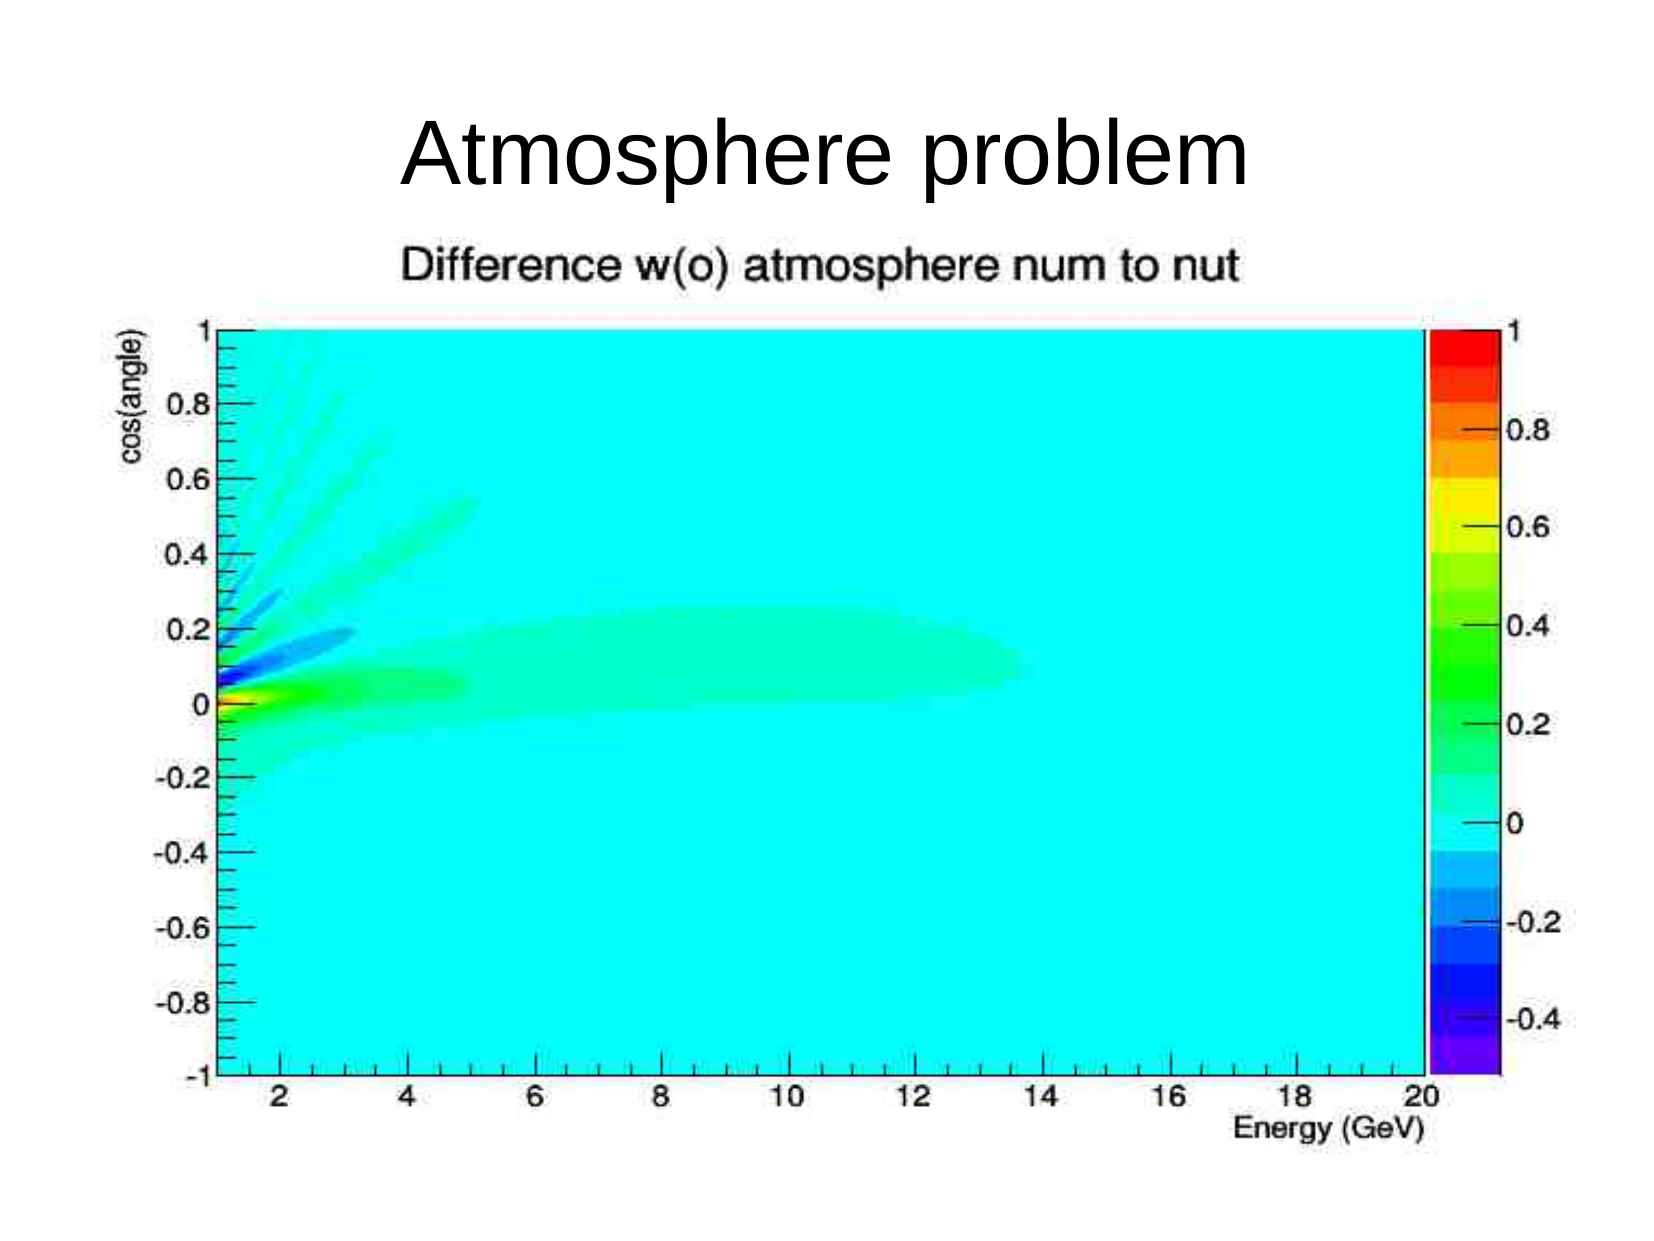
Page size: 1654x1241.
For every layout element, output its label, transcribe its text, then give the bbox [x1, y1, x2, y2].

picture [67, 237, 1576, 1171]
title Atmosphere problem [82, 49, 1571, 237]
